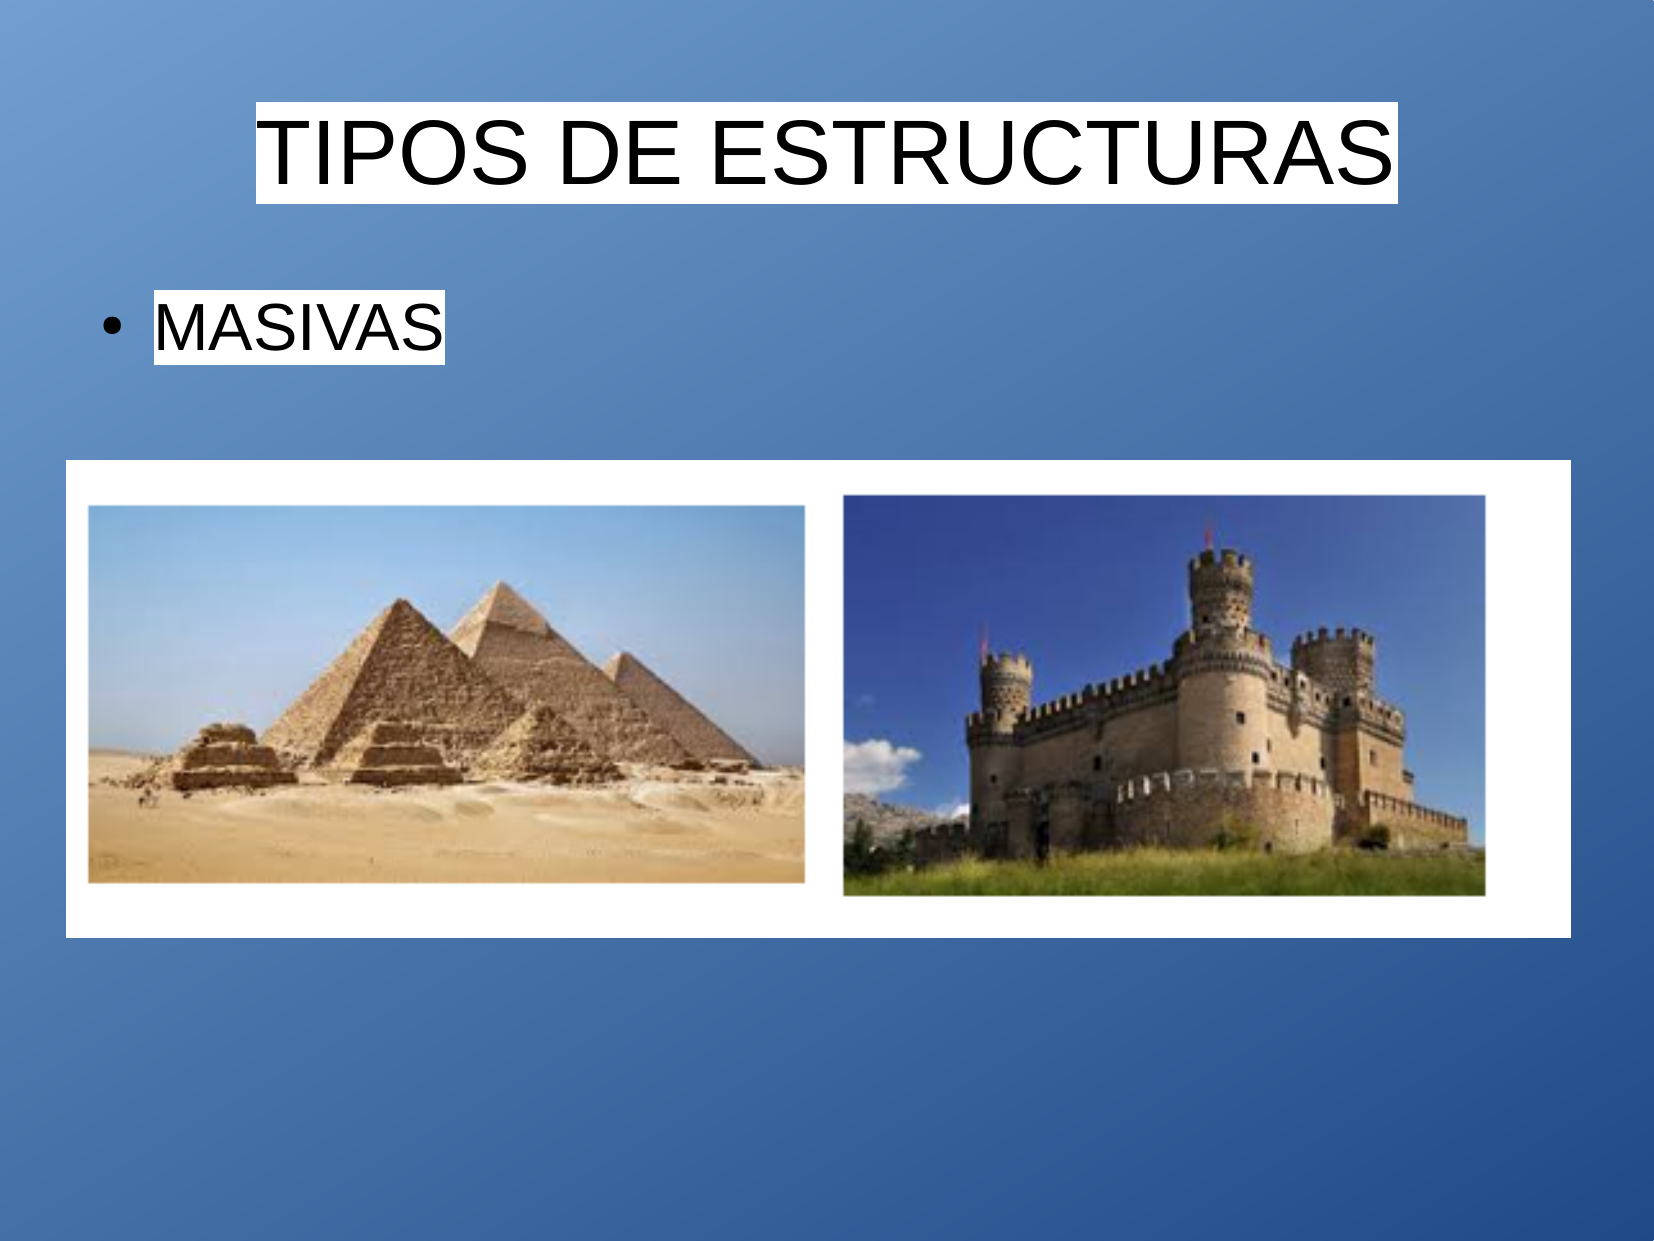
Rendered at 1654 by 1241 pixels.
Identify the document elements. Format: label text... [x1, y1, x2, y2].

list MASIVAS [82, 290, 1571, 460]
title TIPOS DE ESTRUCTURAS [82, 49, 1571, 257]
picture [66, 460, 1571, 939]
